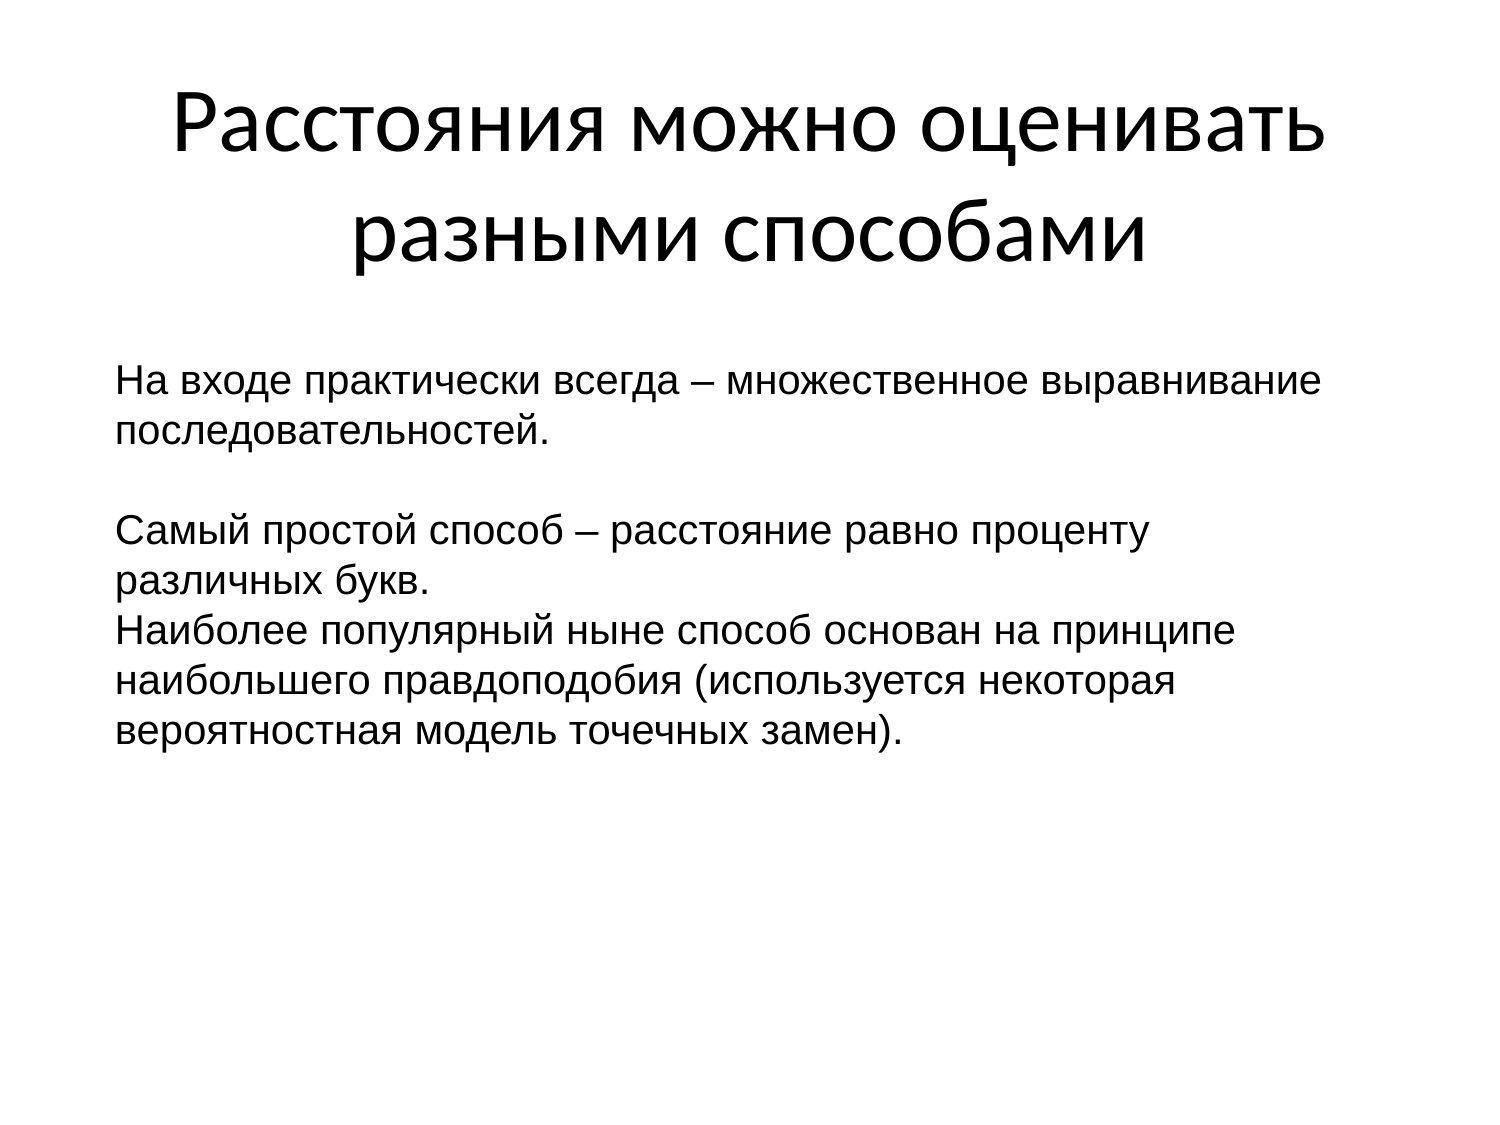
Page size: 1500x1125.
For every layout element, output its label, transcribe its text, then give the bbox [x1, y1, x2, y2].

text_box На входе практически всегда – множественное выравнивание последовательностей. Самый простой способ – расстояние равно проценту различных букв. Наиболее популярный ныне способ основан на принципе наибольшего правдоподобия (используется некоторая вероятностная модель точечных замен). [99, 337, 1363, 806]
title Расстояния можно оценивать разными способами [75, 45, 1425, 288]
